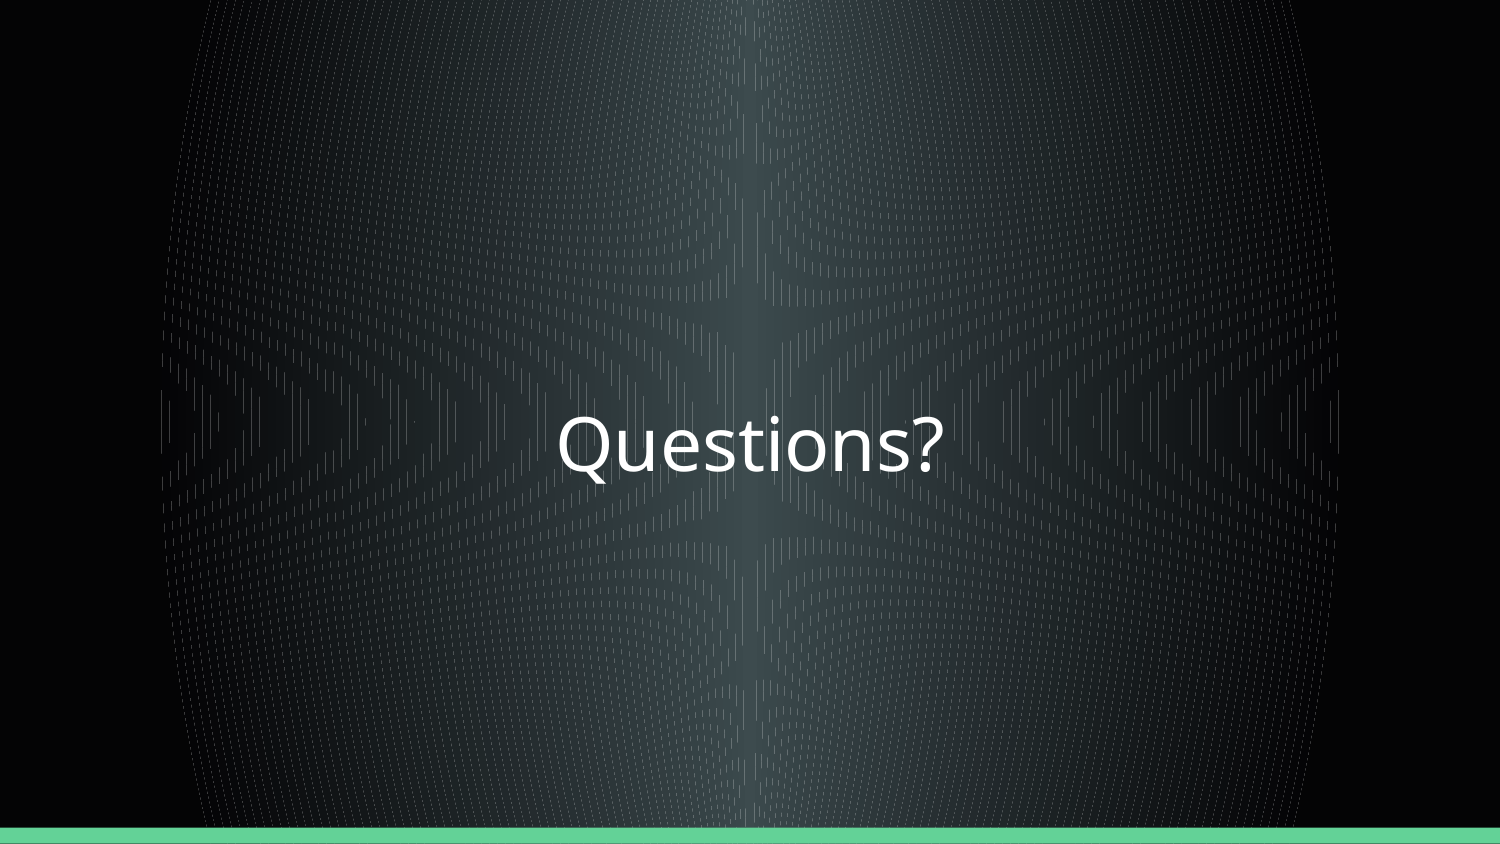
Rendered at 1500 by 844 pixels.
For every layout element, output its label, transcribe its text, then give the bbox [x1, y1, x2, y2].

list Questions? [51, 34, 1449, 797]
